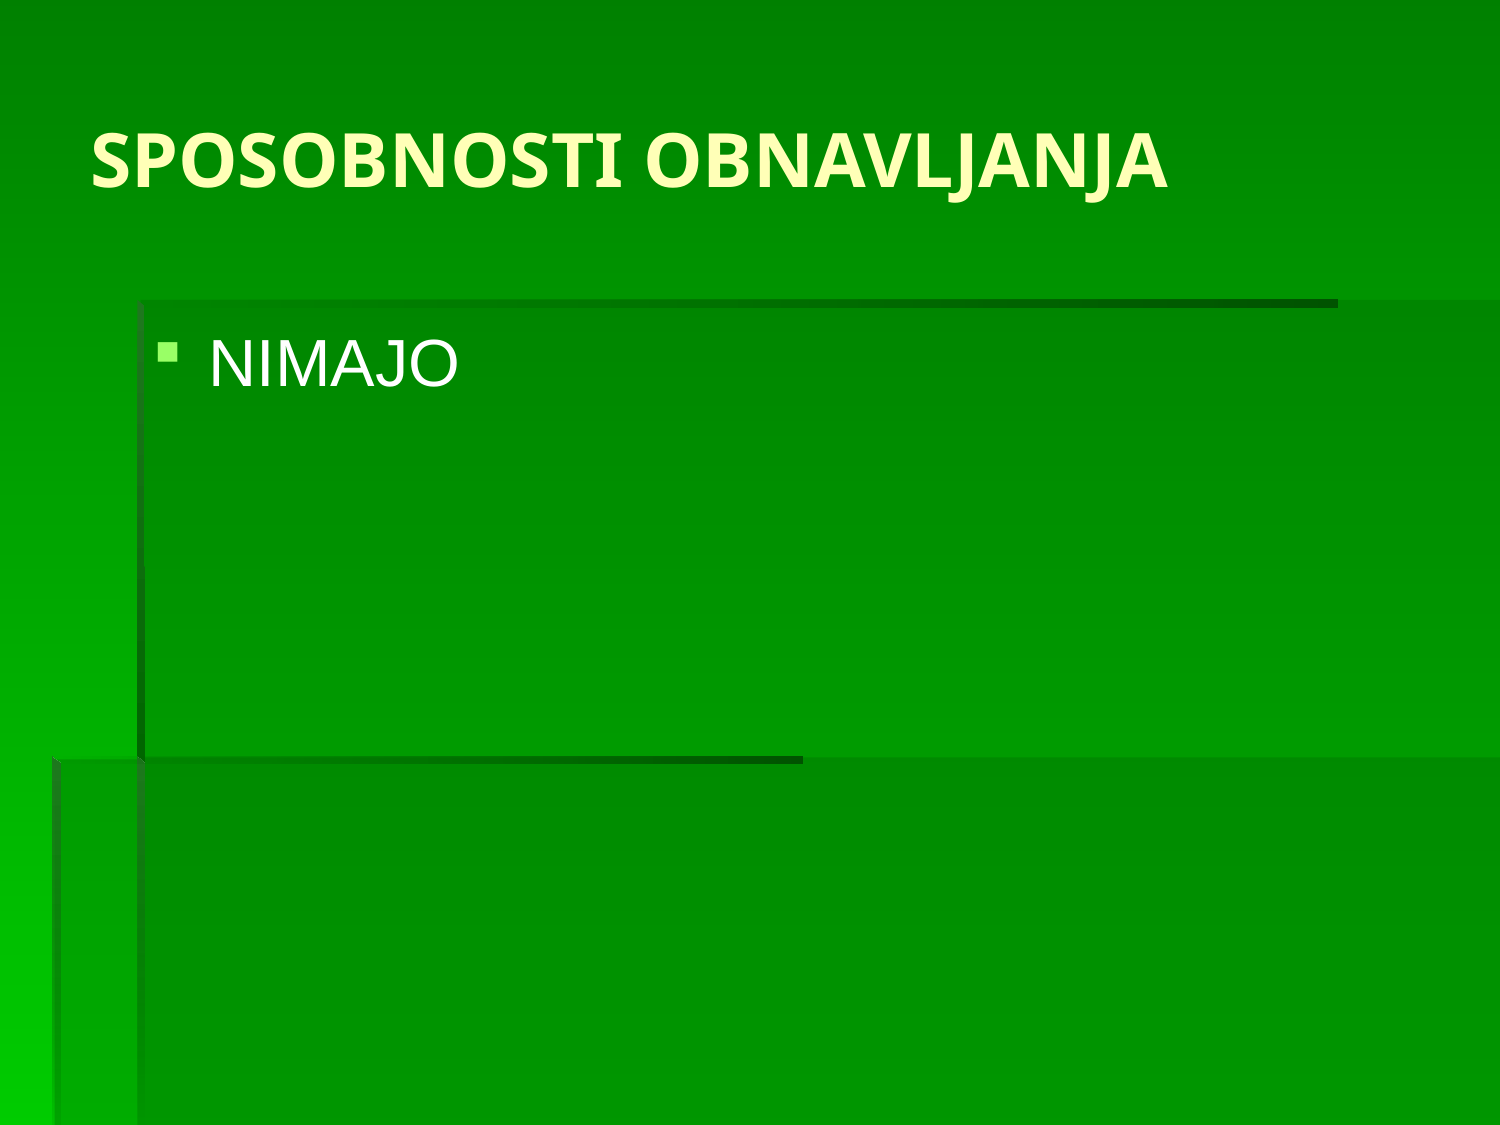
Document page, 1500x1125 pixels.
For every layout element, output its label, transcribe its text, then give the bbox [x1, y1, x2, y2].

list NIMAJO [137, 312, 1451, 1000]
title SPOSOBNOSTI OBNAVLJANJA [75, 40, 1451, 275]
